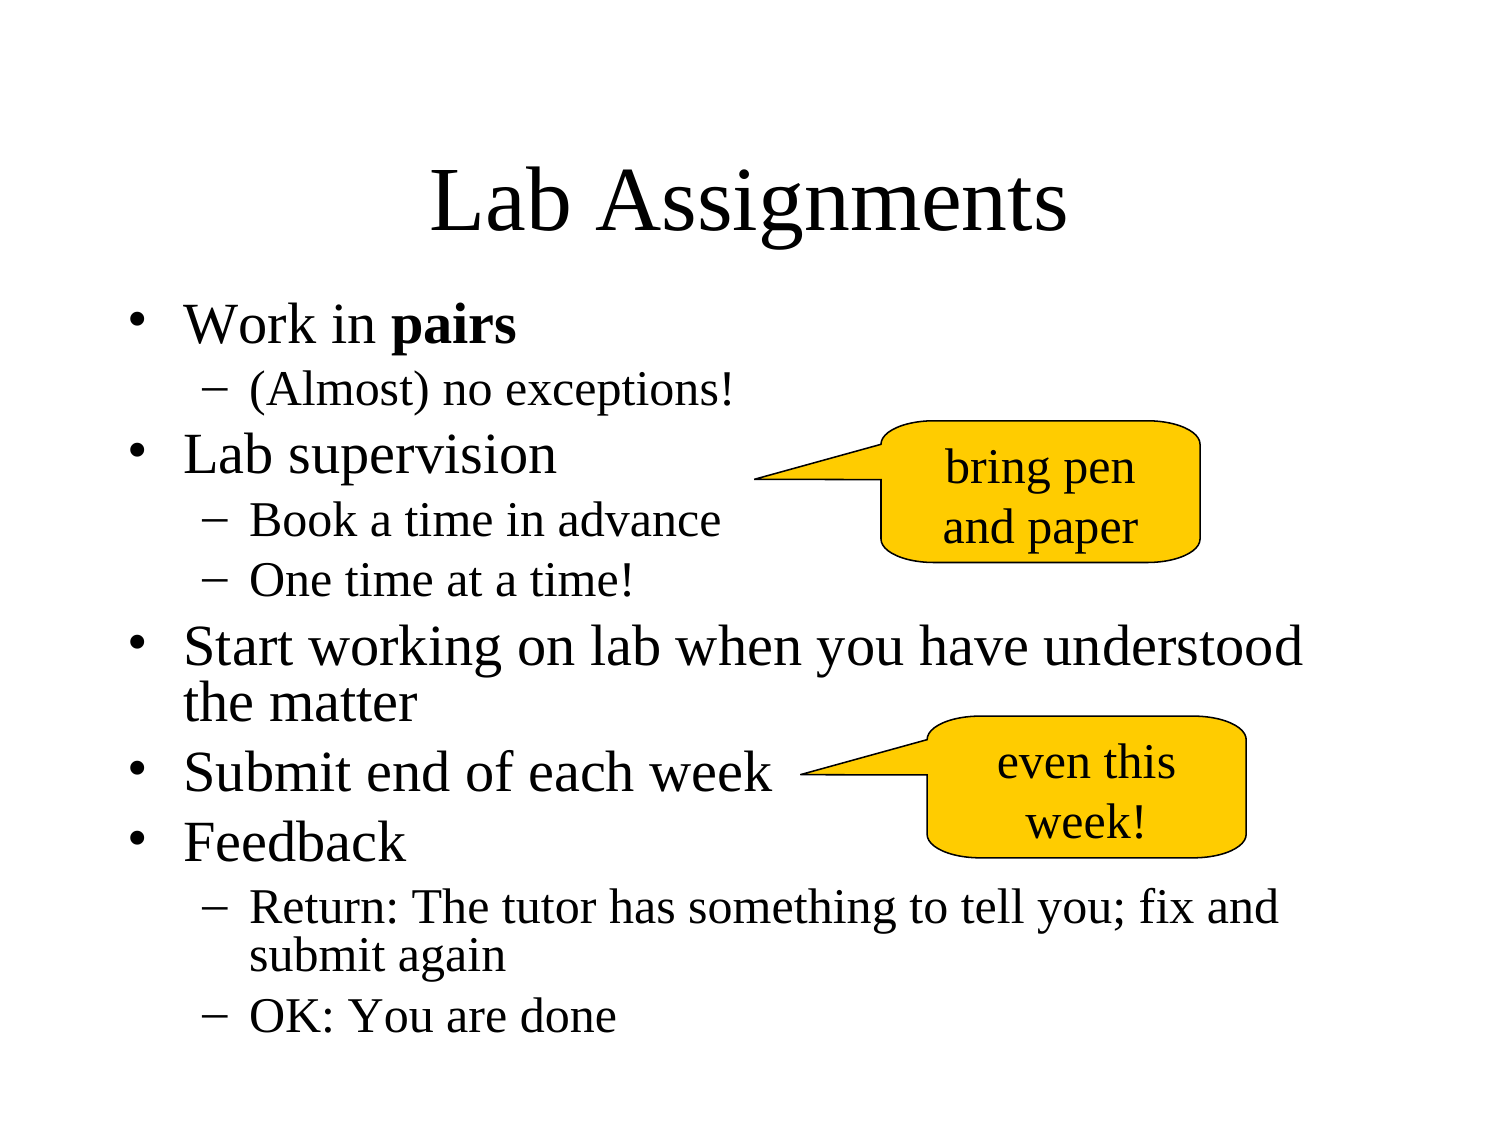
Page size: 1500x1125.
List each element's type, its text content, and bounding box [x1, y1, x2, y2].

list Work in pairs (Almost) no exceptions! Lab supervision Book a time in advance One time at a time! Start working on lab when you have understood the matter Submit end of each week Feedback Return: The tutor has something to tell you; fix and submit again OK: You are done [112, 290, 1388, 1059]
title Lab Assignments [112, 99, 1388, 288]
text_box bring pen and paper [754, 420, 1201, 563]
text_box even this week! [800, 716, 1247, 858]
